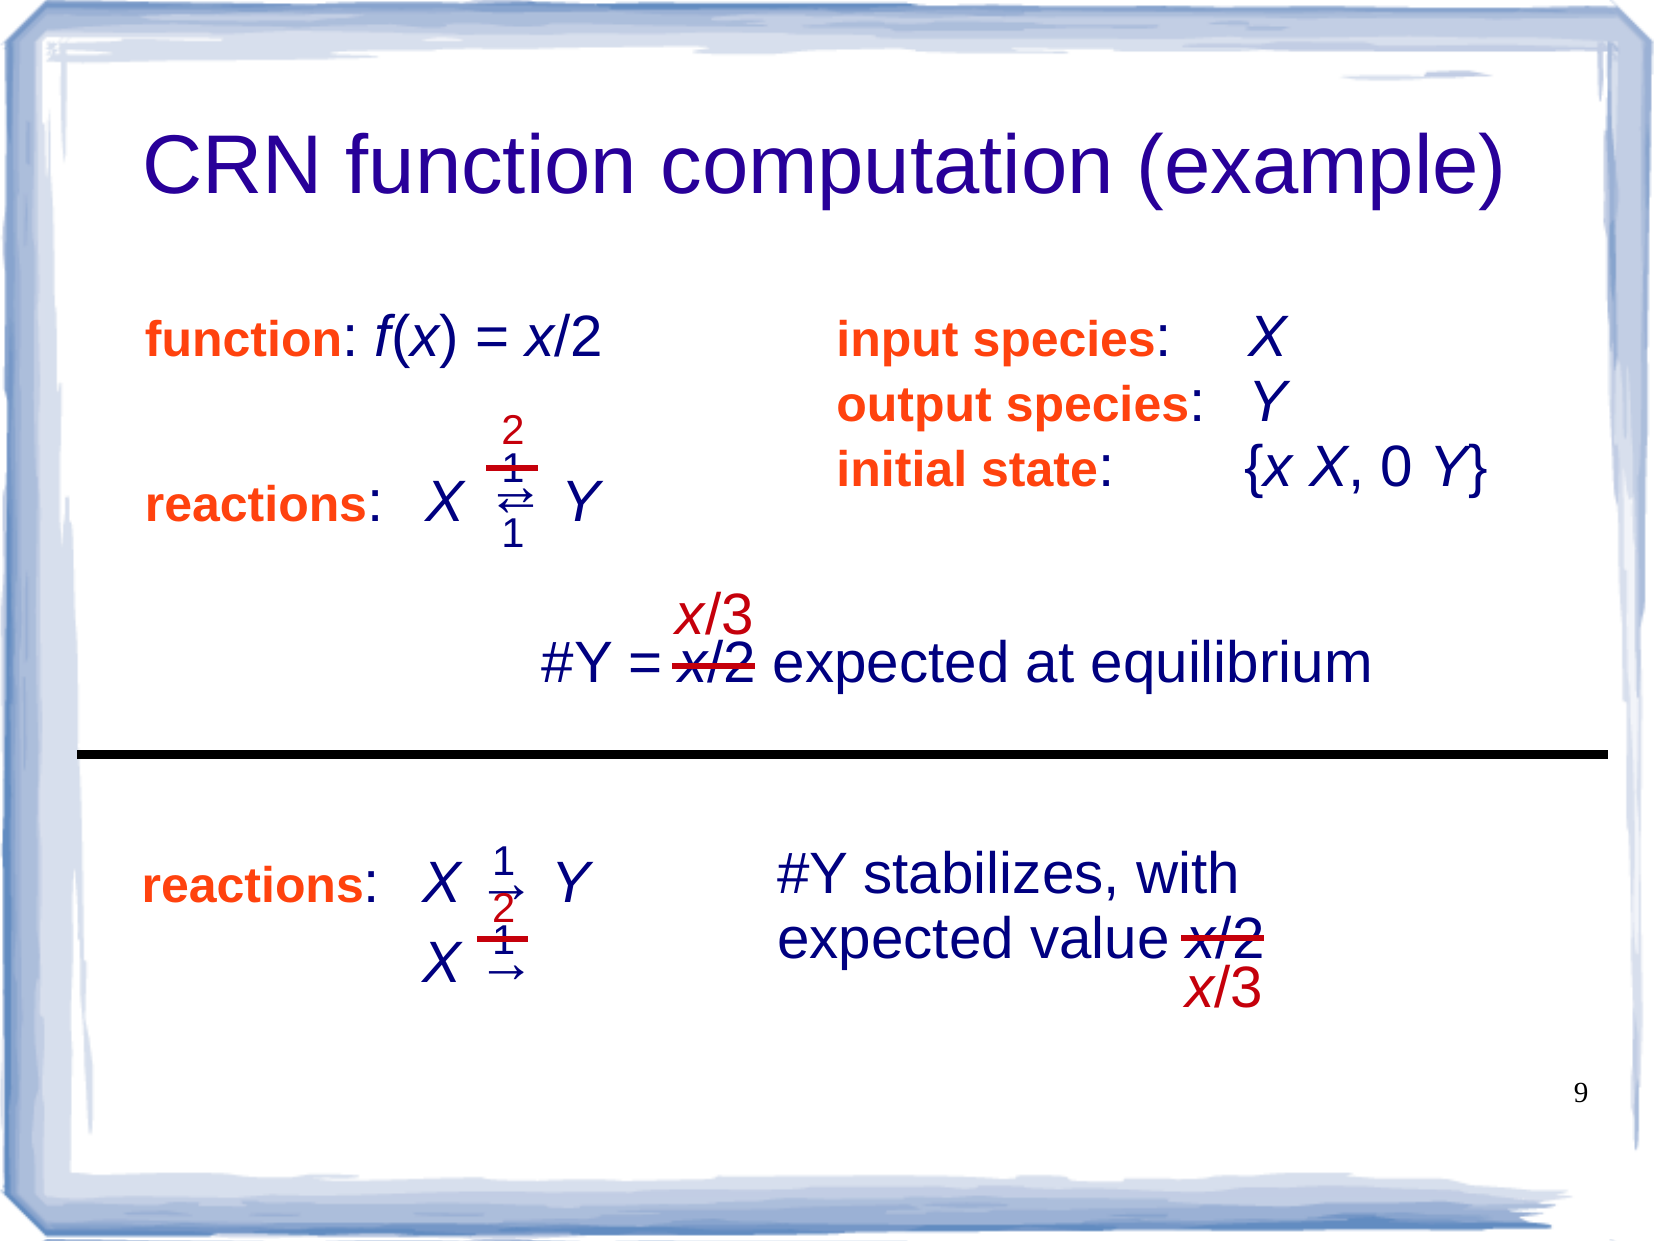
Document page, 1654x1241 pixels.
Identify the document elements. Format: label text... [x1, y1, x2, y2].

text_box X Y [410, 461, 471, 557]
text_box X → [407, 922, 567, 1002]
text_box reactions: [130, 461, 410, 557]
text_box 2 [477, 877, 540, 939]
text_box → [471, 476, 560, 557]
picture [0, 0, 1654, 1241]
text_box X → Y [540, 842, 668, 923]
text_box input species: X output species: Y initial state: {x X, 0 Y} [821, 295, 1548, 570]
title CRN function computation (example) [75, 71, 1576, 258]
text_box 1 [477, 830, 540, 877]
text_box #Y stabilizes, with expected value x/2 [762, 832, 1321, 978]
text_box X Y [560, 461, 671, 557]
text_box x/3 [661, 574, 769, 621]
text_box 2 [486, 399, 549, 462]
text_box X → Y [407, 842, 477, 922]
text_box reactions: [126, 842, 407, 938]
text_box #Y = x/2 expected at equilibrium [526, 621, 1422, 702]
text_box function: f(x) = x/2 [130, 295, 624, 392]
text_box x/3 [1170, 947, 1278, 1027]
text_box → [471, 445, 560, 476]
text_box 1 [486, 502, 549, 564]
